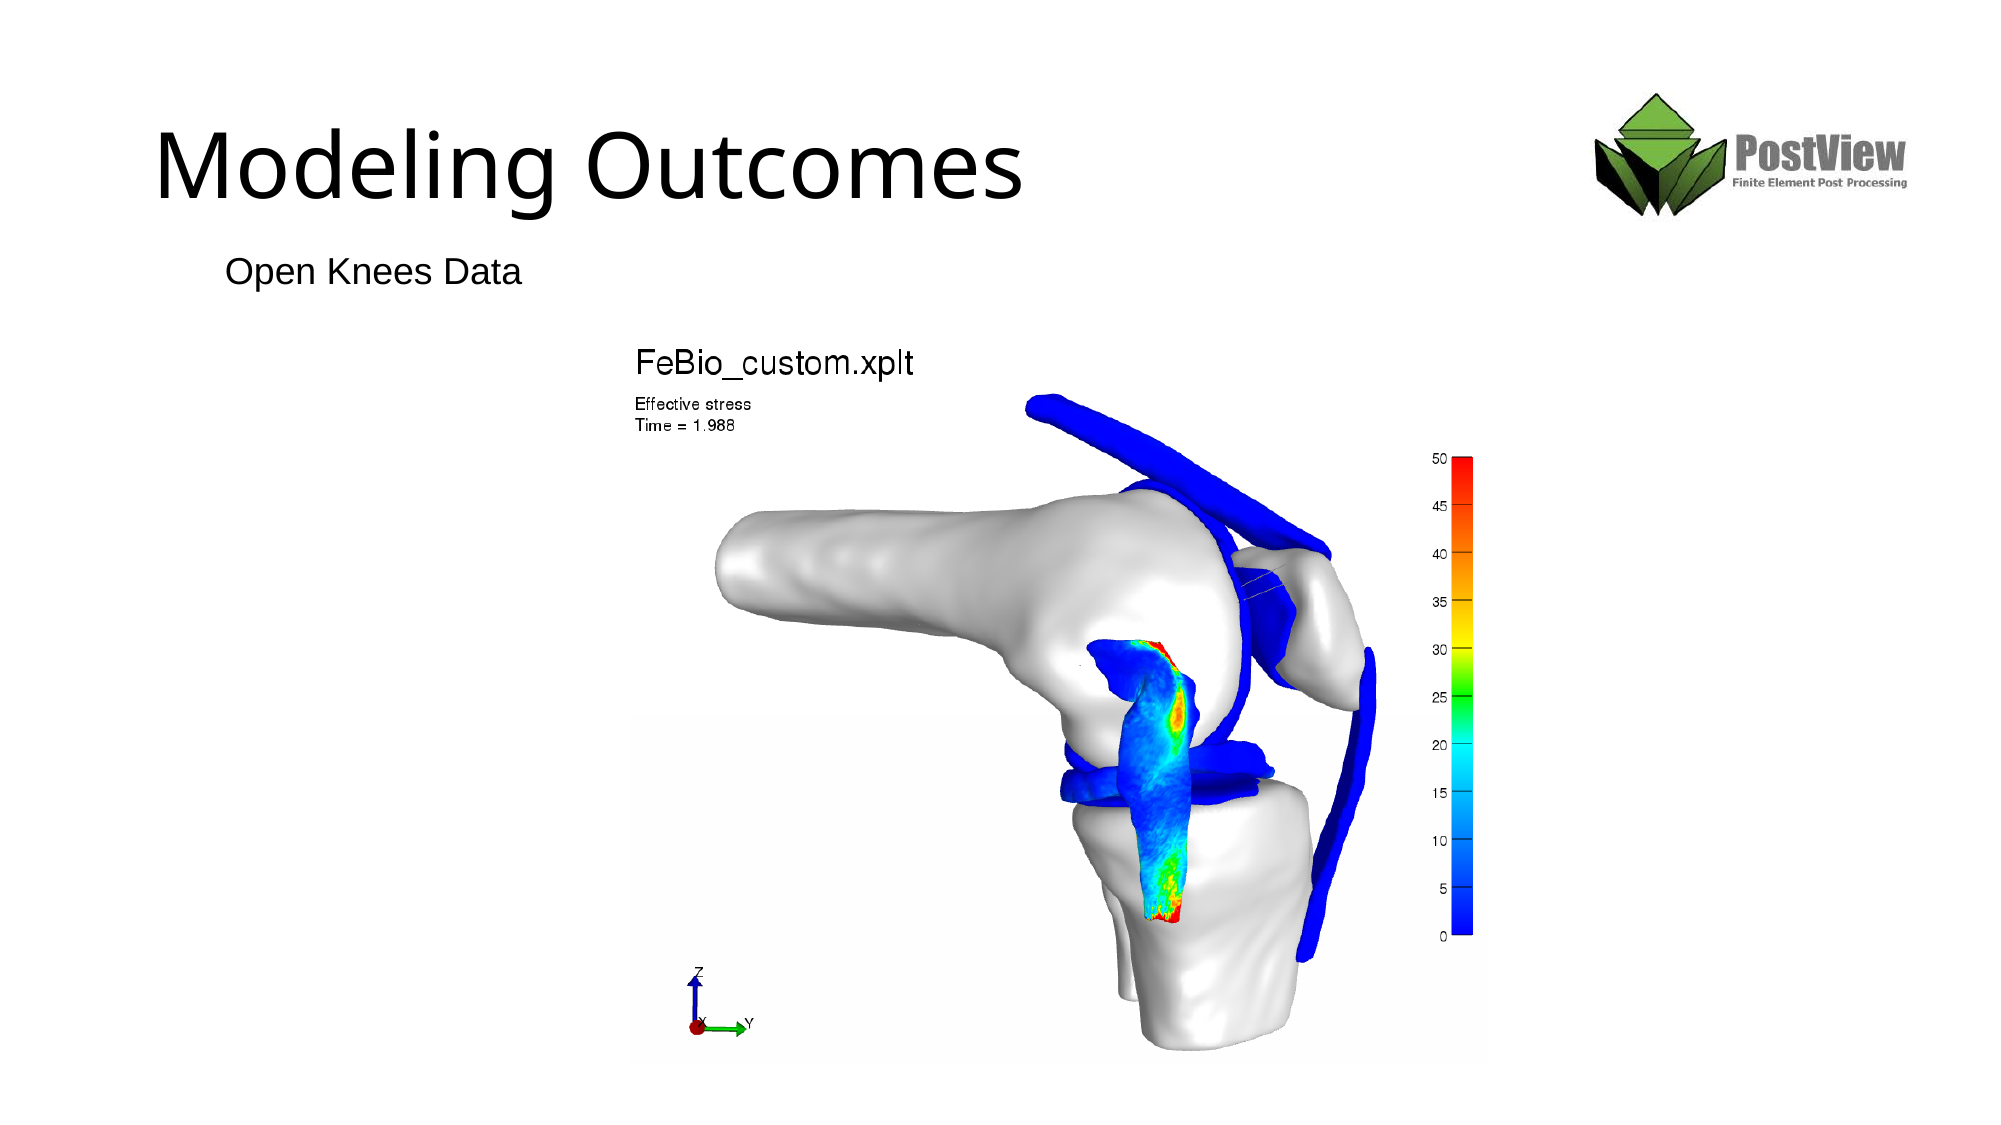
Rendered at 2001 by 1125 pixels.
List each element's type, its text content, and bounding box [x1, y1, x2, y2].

title Modeling Outcomes [137, 59, 1863, 278]
picture [1590, 92, 1921, 225]
text_box Open Knees Data [210, 243, 538, 300]
picture [630, 339, 1489, 1066]
